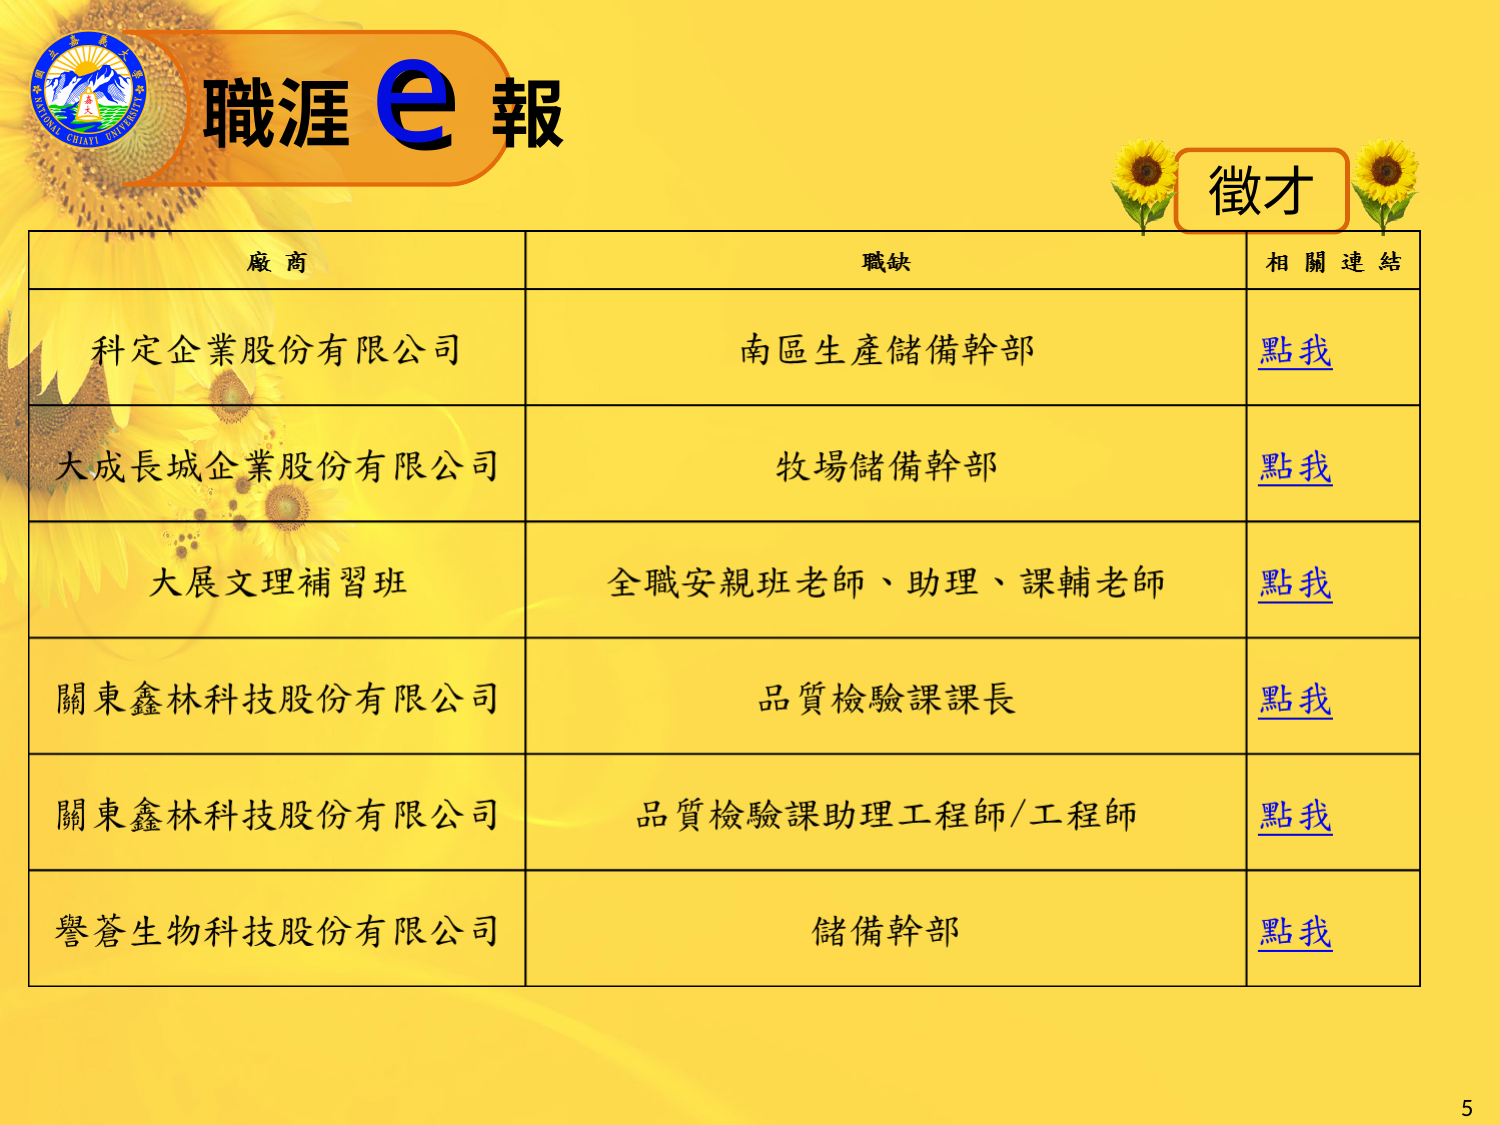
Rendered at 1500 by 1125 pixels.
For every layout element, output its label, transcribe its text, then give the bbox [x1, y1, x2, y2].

text_box [123, 130, 469, 185]
text_box 5 [1445, 1084, 1490, 1125]
picture [28, 135, 1434, 988]
text_box [123, 32, 186, 86]
picture [1093, 135, 1194, 230]
text_box 徵才 [1194, 149, 1333, 230]
picture [29, 30, 148, 150]
text_box 職涯e報 [186, 0, 609, 181]
